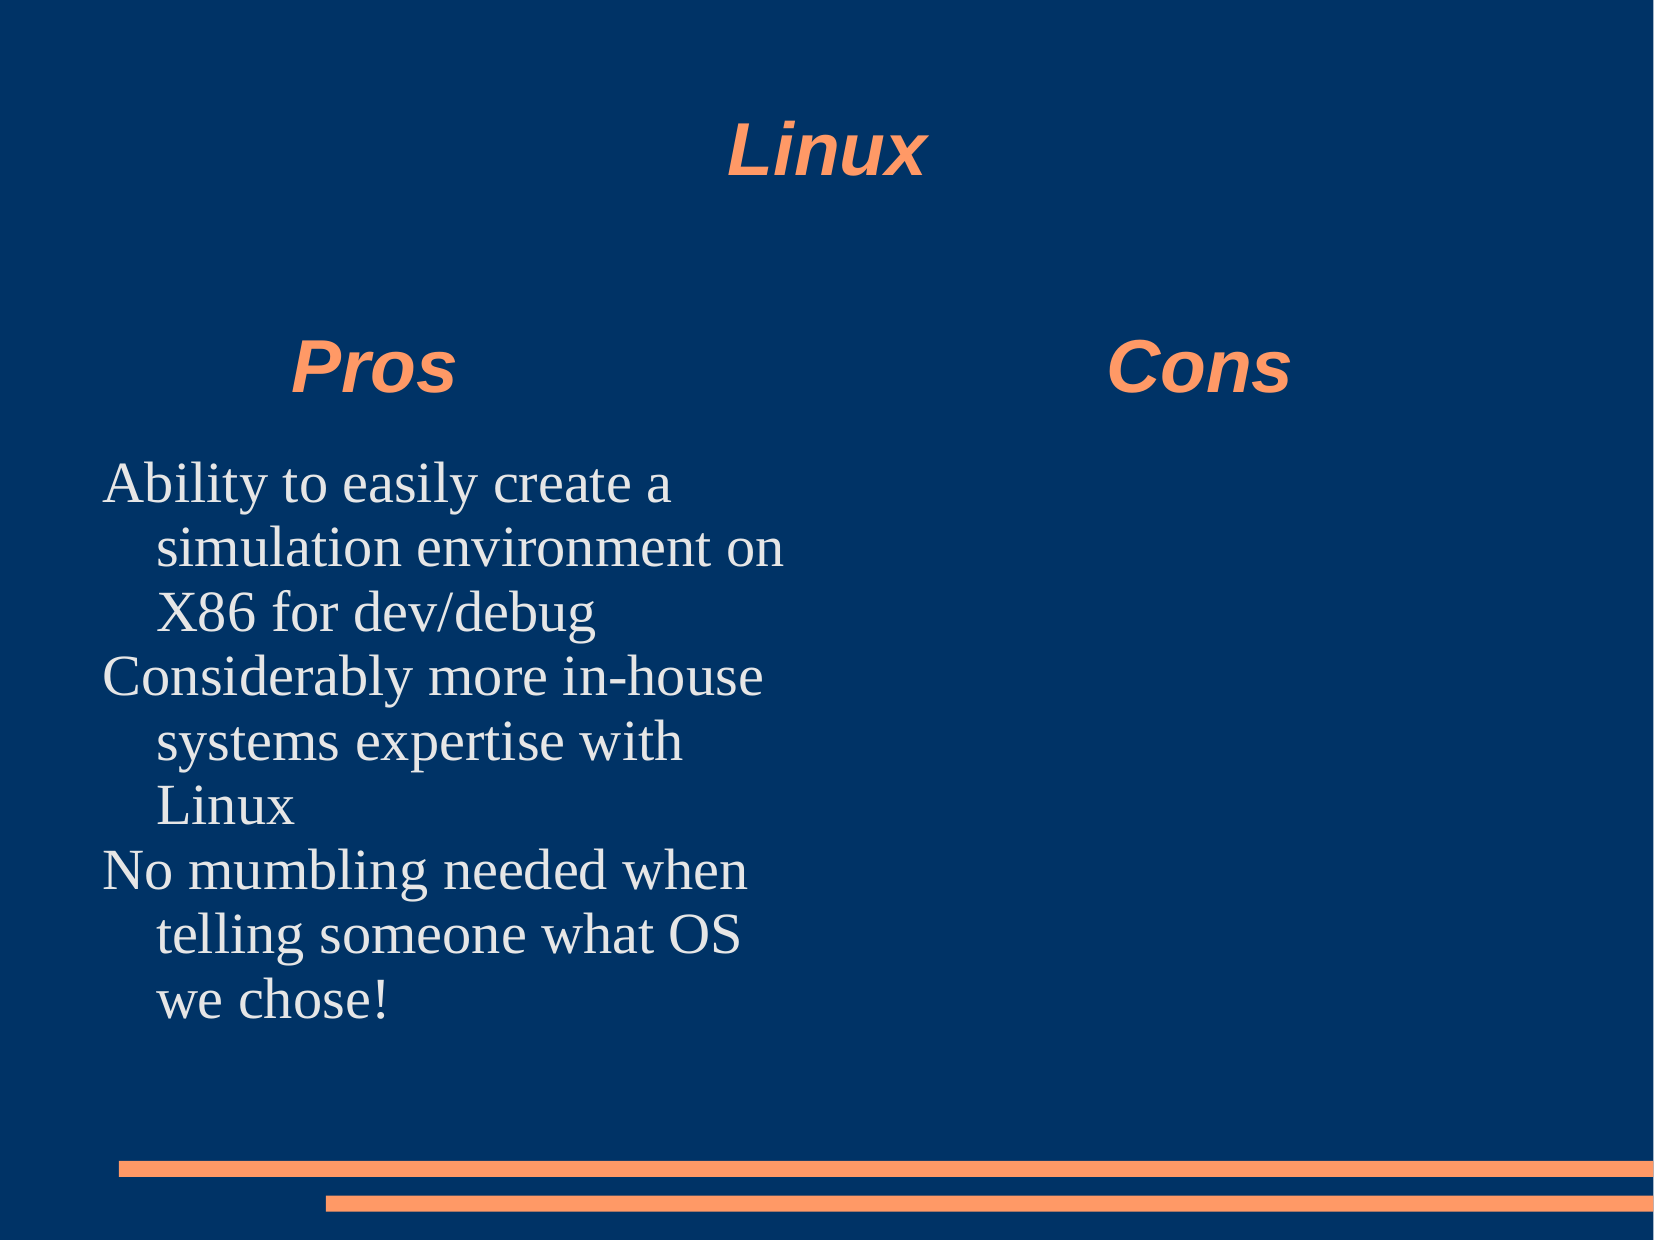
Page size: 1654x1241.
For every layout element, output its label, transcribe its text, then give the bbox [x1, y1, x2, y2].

title Linux [121, 46, 1534, 254]
list Ability to easily create a simulation environment on X86 for dev/debug Considerably more in-house systems expertise with Linux No mumbling needed when telling someone what OS we chose! [85, 450, 826, 1128]
title Cons [937, 300, 1463, 433]
title Pros [112, 300, 638, 433]
